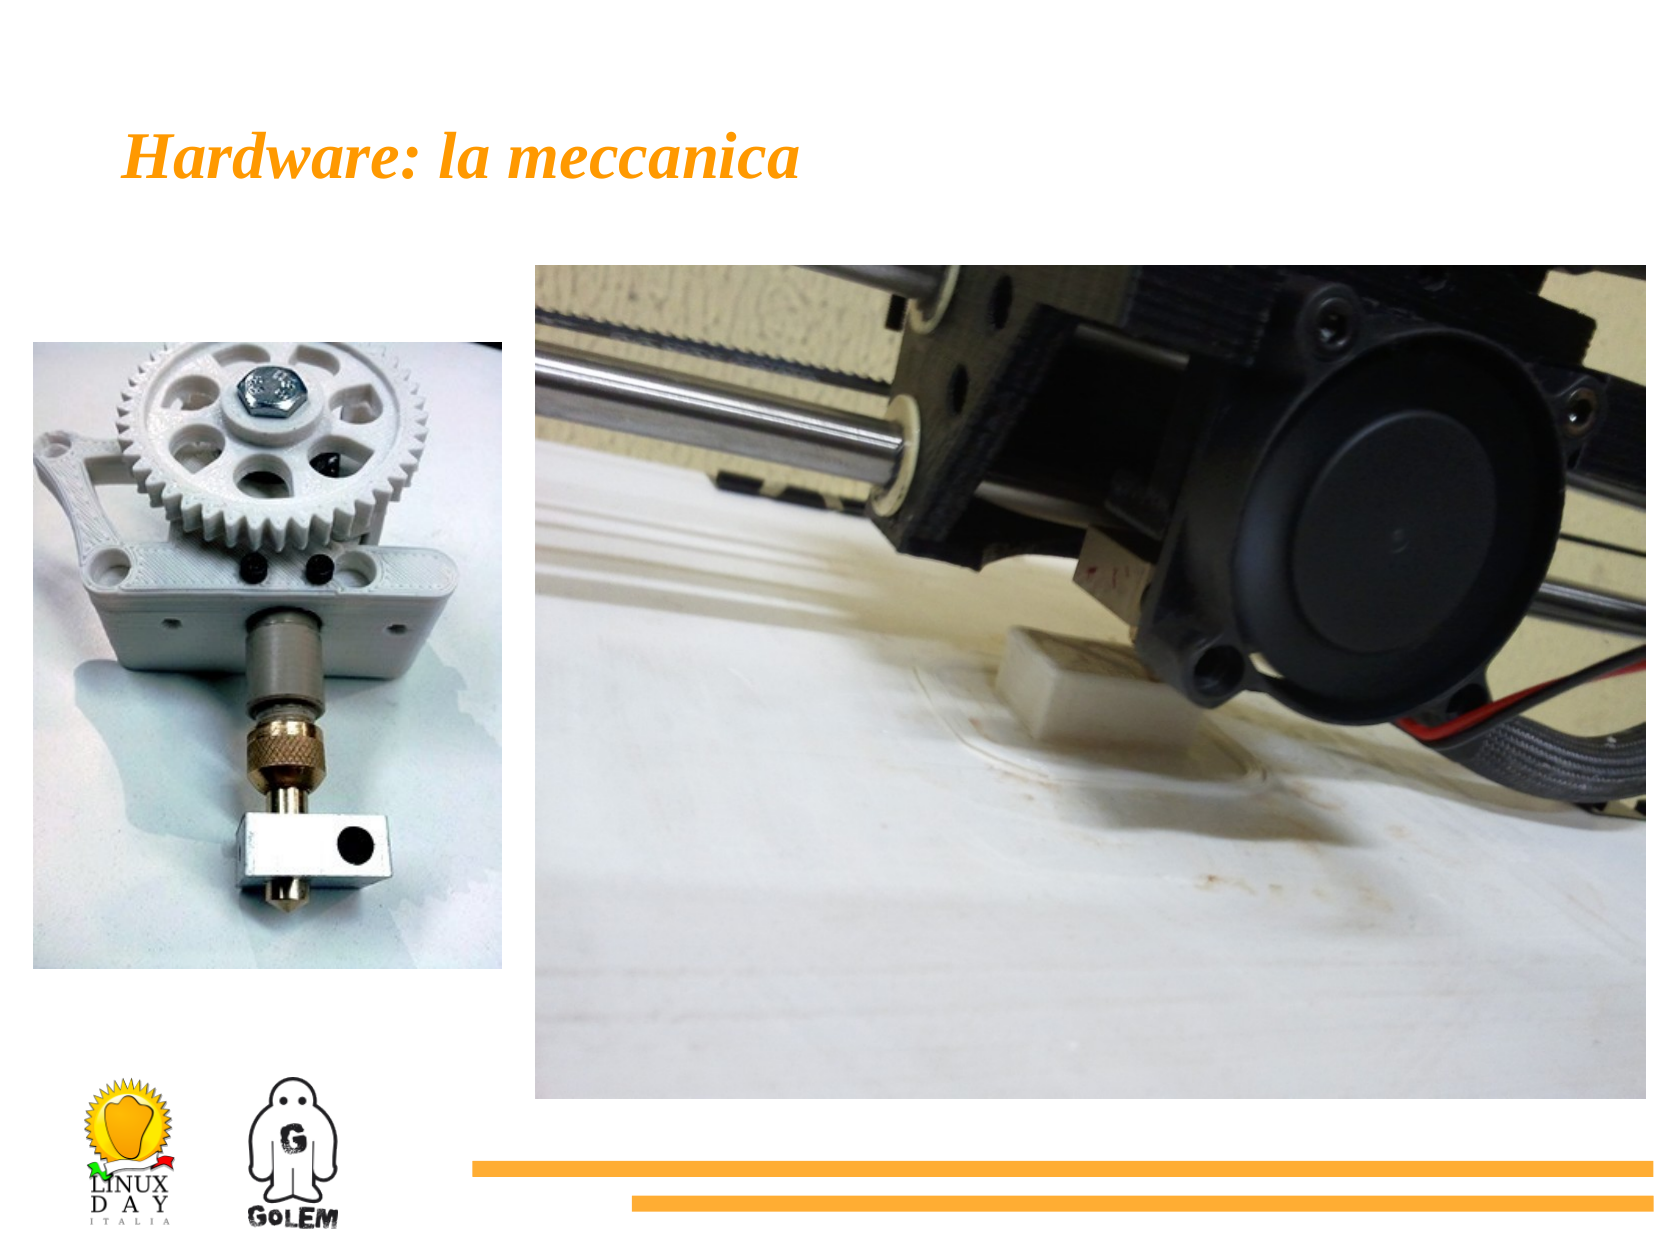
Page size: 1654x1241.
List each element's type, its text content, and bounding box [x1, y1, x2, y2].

picture [83, 1077, 178, 1229]
picture [248, 1077, 338, 1229]
picture [535, 265, 1646, 1099]
picture [33, 342, 502, 970]
title Hardware: la meccanica [121, 45, 1534, 254]
